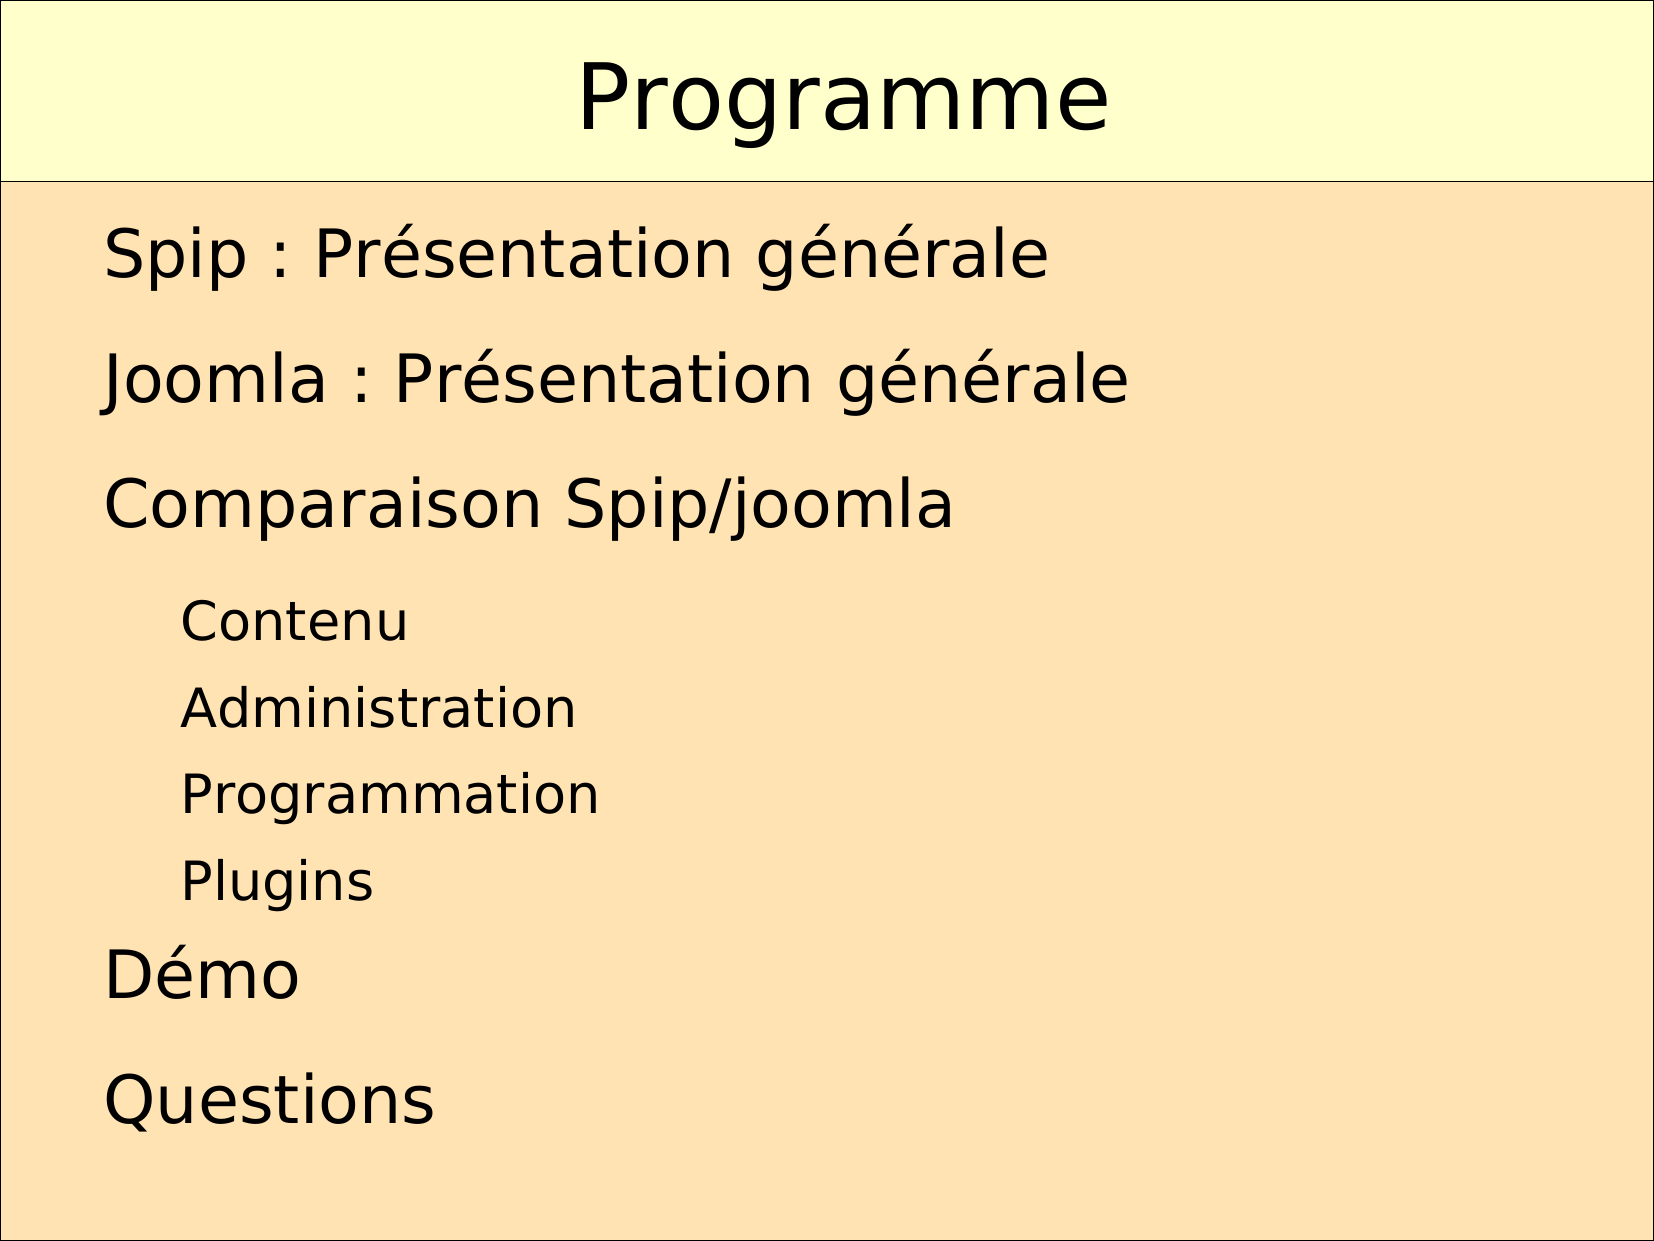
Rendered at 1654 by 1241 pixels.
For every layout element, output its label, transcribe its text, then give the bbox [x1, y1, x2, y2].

title Programme [135, 43, 1552, 151]
list Spip : Présentation générale Joomla : Présentation générale Comparaison Spip/joomla Contenu Administration Programmation Plugins Démo Questions [85, 215, 1575, 1176]
